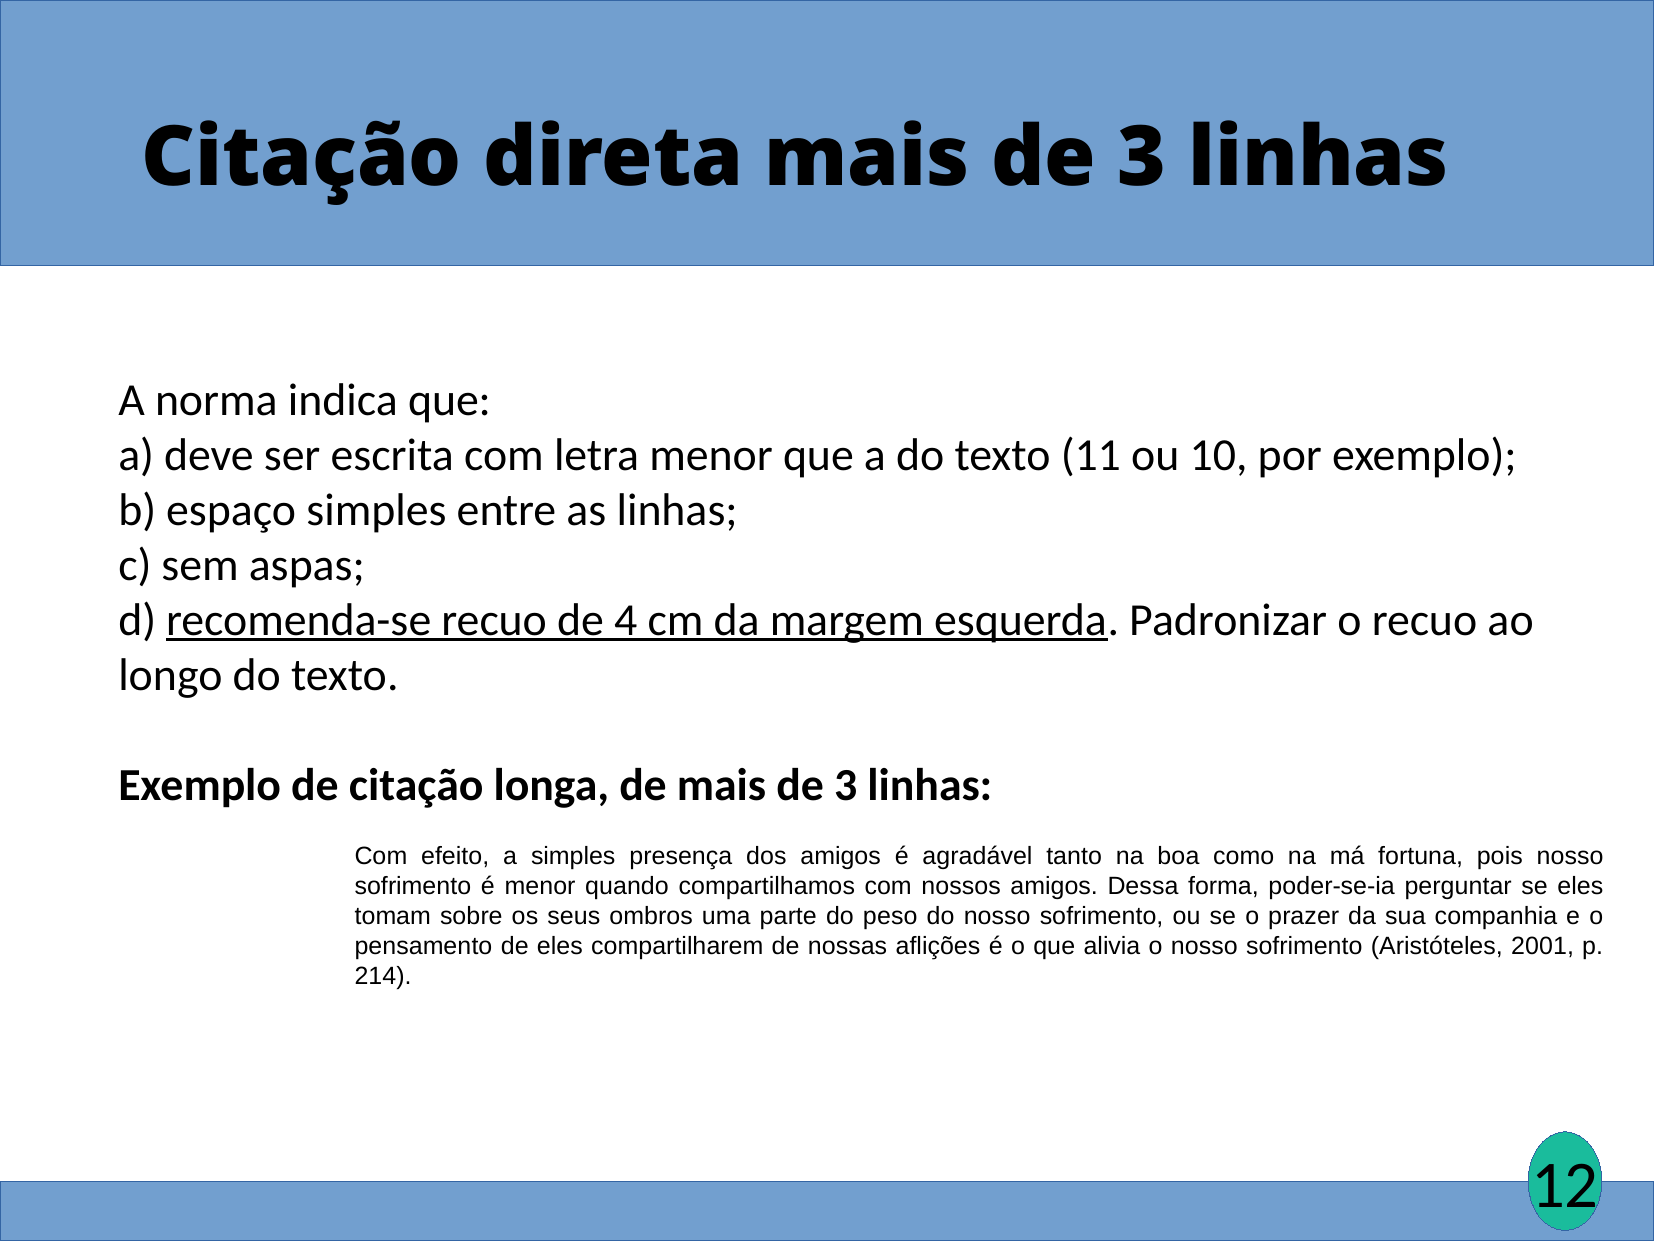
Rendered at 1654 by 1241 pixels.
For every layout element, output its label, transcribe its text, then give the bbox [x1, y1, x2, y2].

title Citação direta mais de 3 linhas [141, 55, 1630, 249]
subtitle A norma indica que: deve ser escrita com letra menor que a do texto (11 ou 10, por exemplo); espaço simples entre as linhas; sem aspas; recomenda-se recuo de 4 cm da margem esquerda. Padronizar o recuo ao longo do texto. Exemplo de citação longa, de mais de 3 linhas: Com efeito, a simples presença dos amigos é agradável tanto na boa como na má fortuna, pois nosso sofrimento é menor quando compartilhamos com nossos amigos. Dessa forma, poder-se-ia perguntar se eles tomam sobre os seus ombros uma parte do peso do nosso sofrimento, ou se o prazer da sua companhia e o pensamento de eles compartilharem de nossas aflições é o que alivia o nosso sofrimento (Aristóteles, 2001, p. 214). [118, 377, 1607, 1111]
